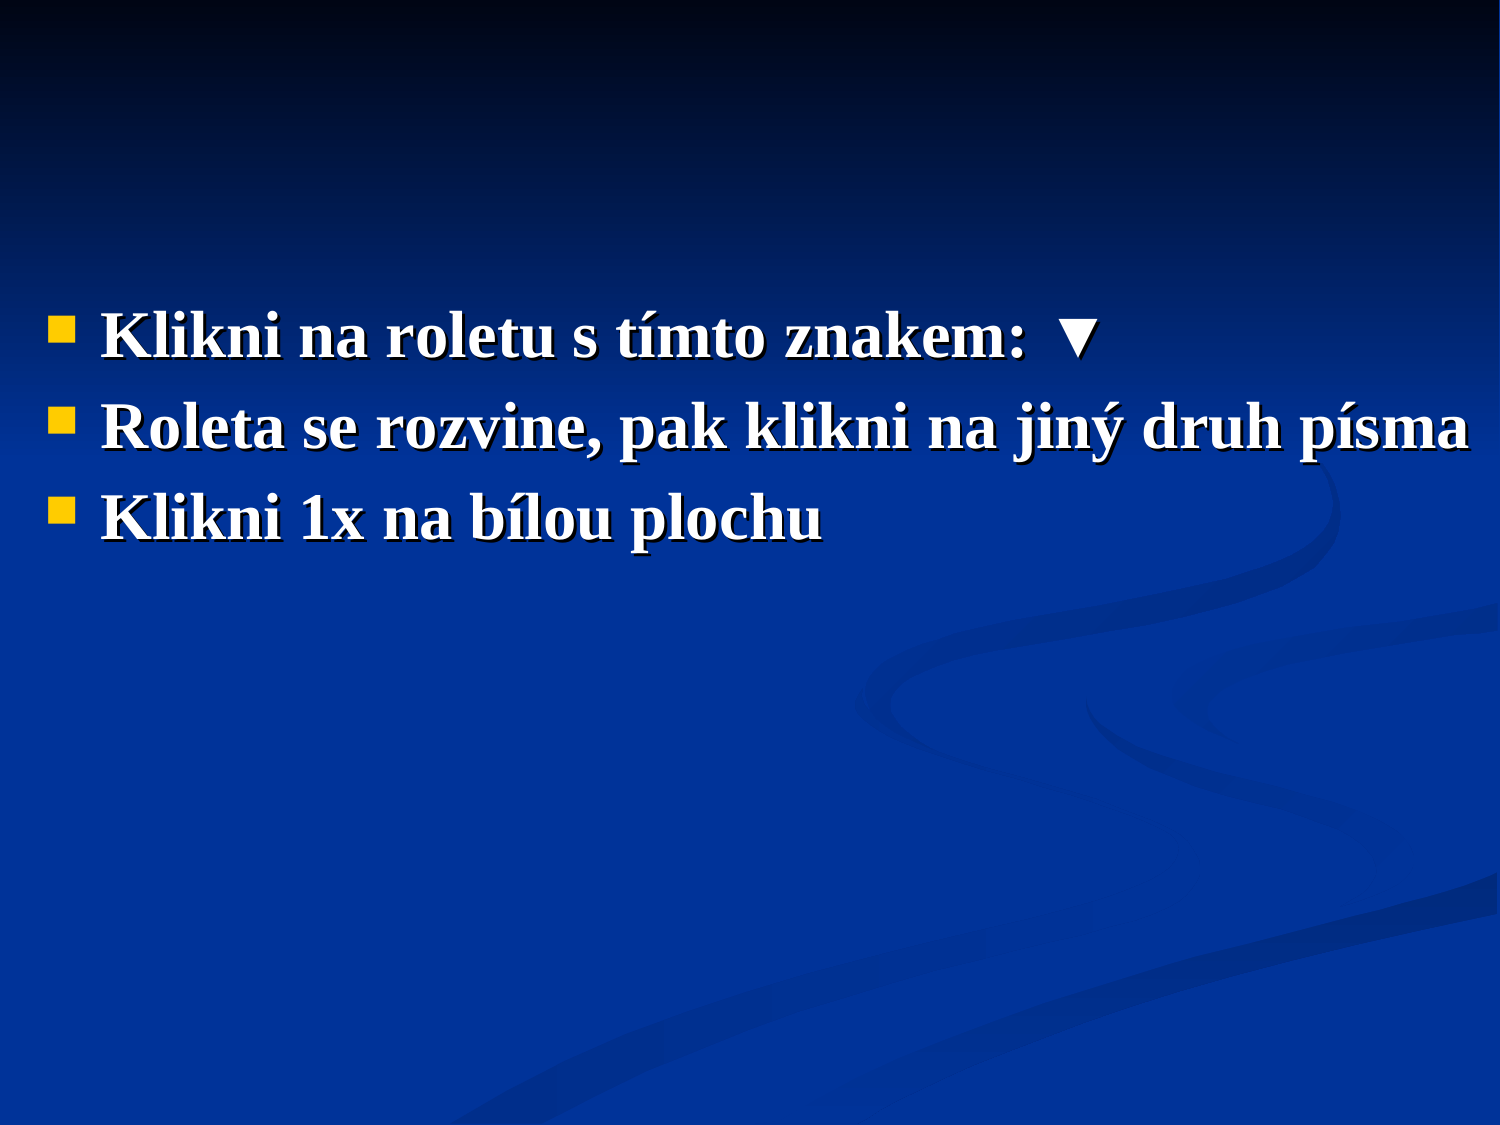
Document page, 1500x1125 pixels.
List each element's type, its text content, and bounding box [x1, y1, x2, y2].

list Klikni na roletu s tímto znakem: ▼ Roleta se rozvine, pak klikni na jiný druh písma Klikni 1x na bílou plochu [29, 290, 1500, 1034]
